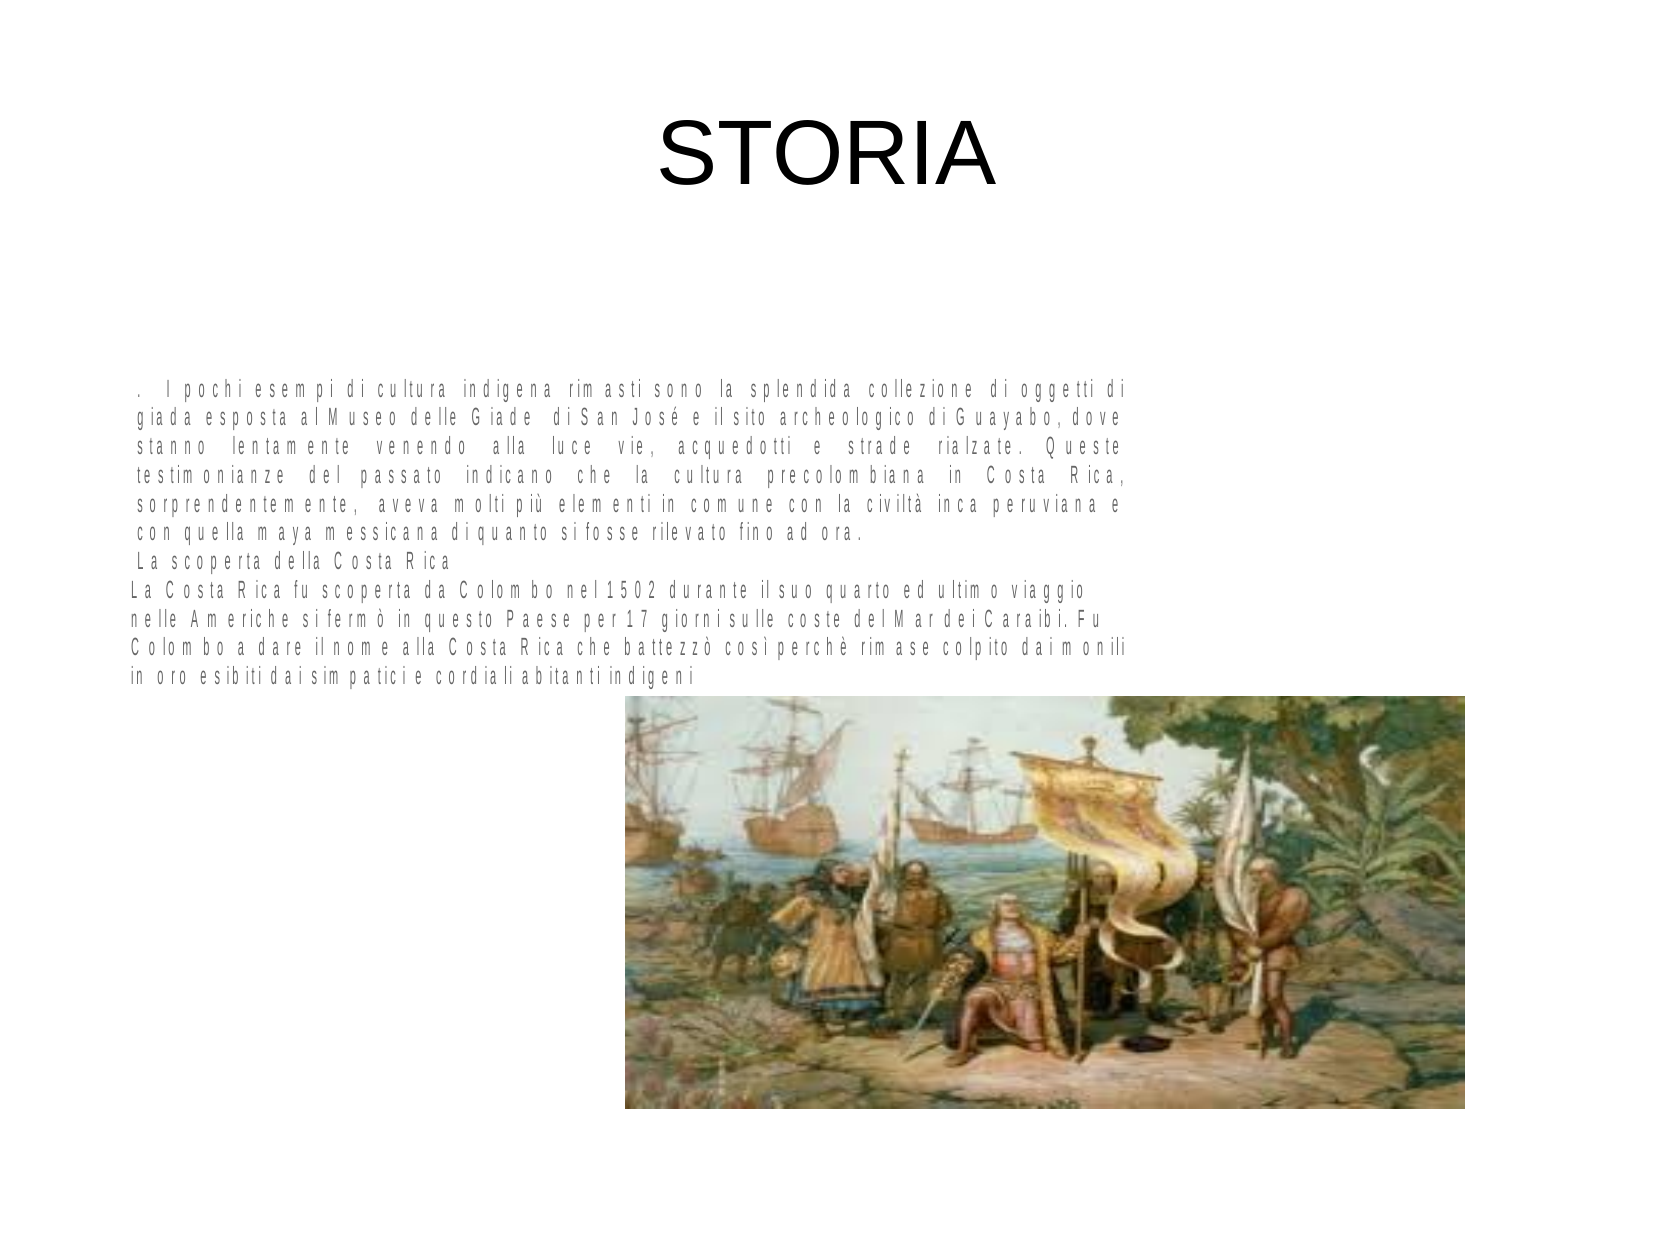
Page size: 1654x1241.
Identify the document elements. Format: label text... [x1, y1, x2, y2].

picture [625, 696, 1465, 1109]
picture [130, 374, 1135, 691]
title STORIA [82, 49, 1571, 257]
